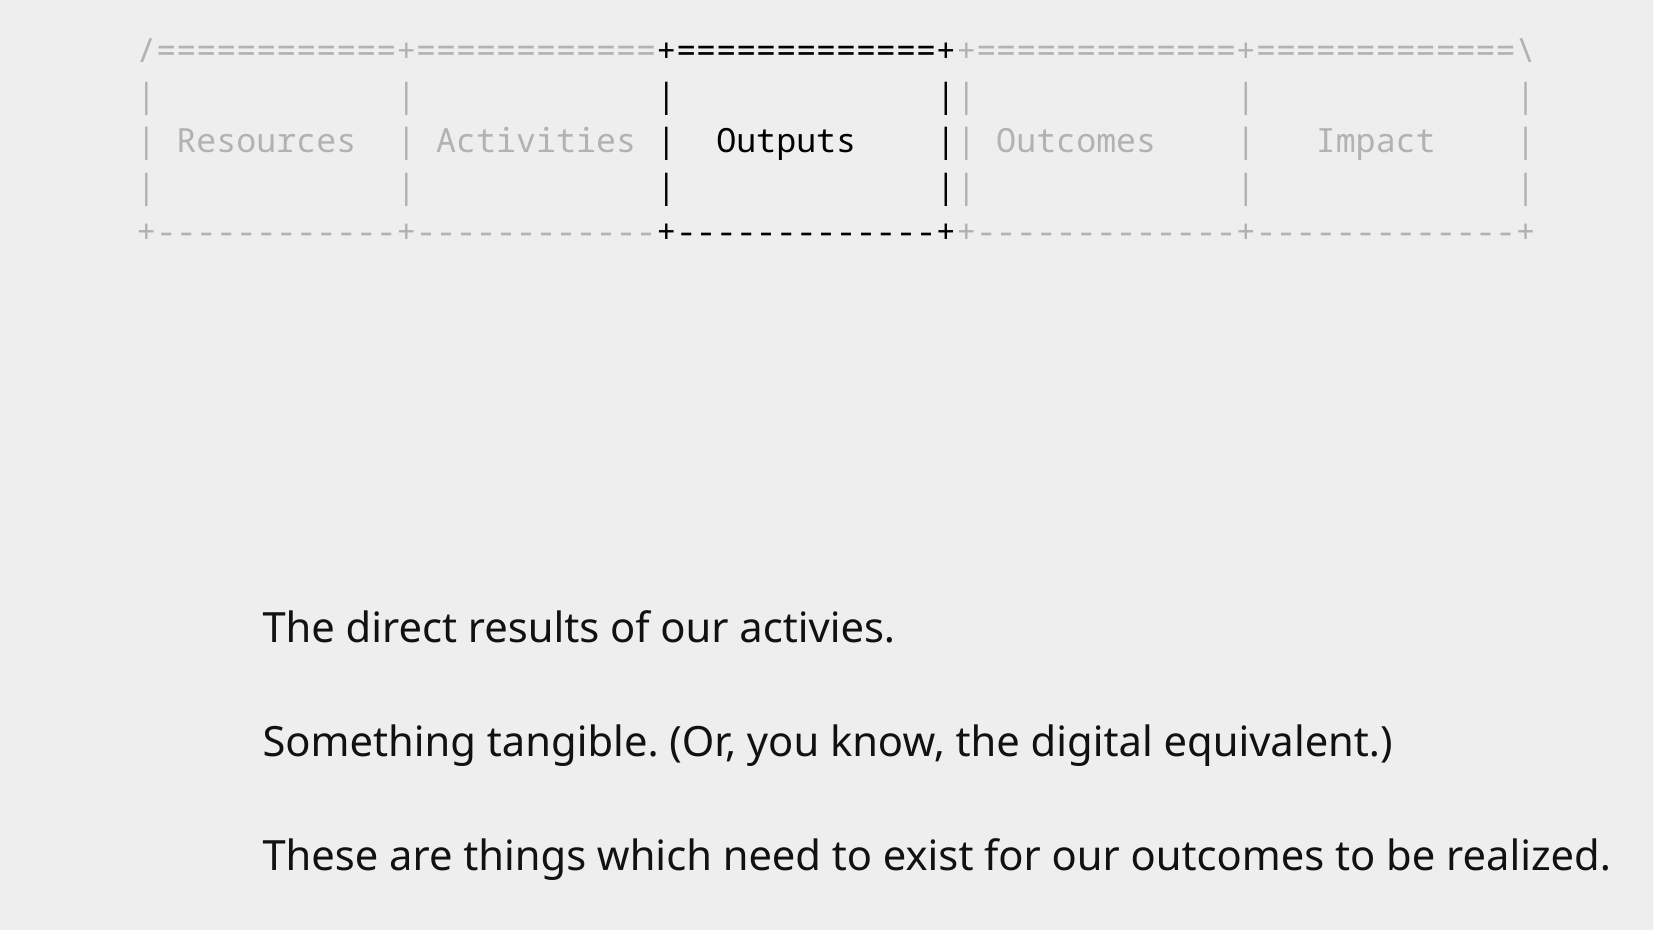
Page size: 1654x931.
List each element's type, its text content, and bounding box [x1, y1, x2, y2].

text_box The direct results of our activies. Something tangible. (Or, you know, the digital equivalent.) These are things which need to exist for our outcomes to be realized. [247, 590, 1568, 871]
subtitle /============+============+=============++=============+=============\ | | | || | | | Resources | Activities | Outputs || Outcomes | Impact | | | | || | | +------------+------------+-------------++-------------+-------------+ [0, 0, 1654, 326]
